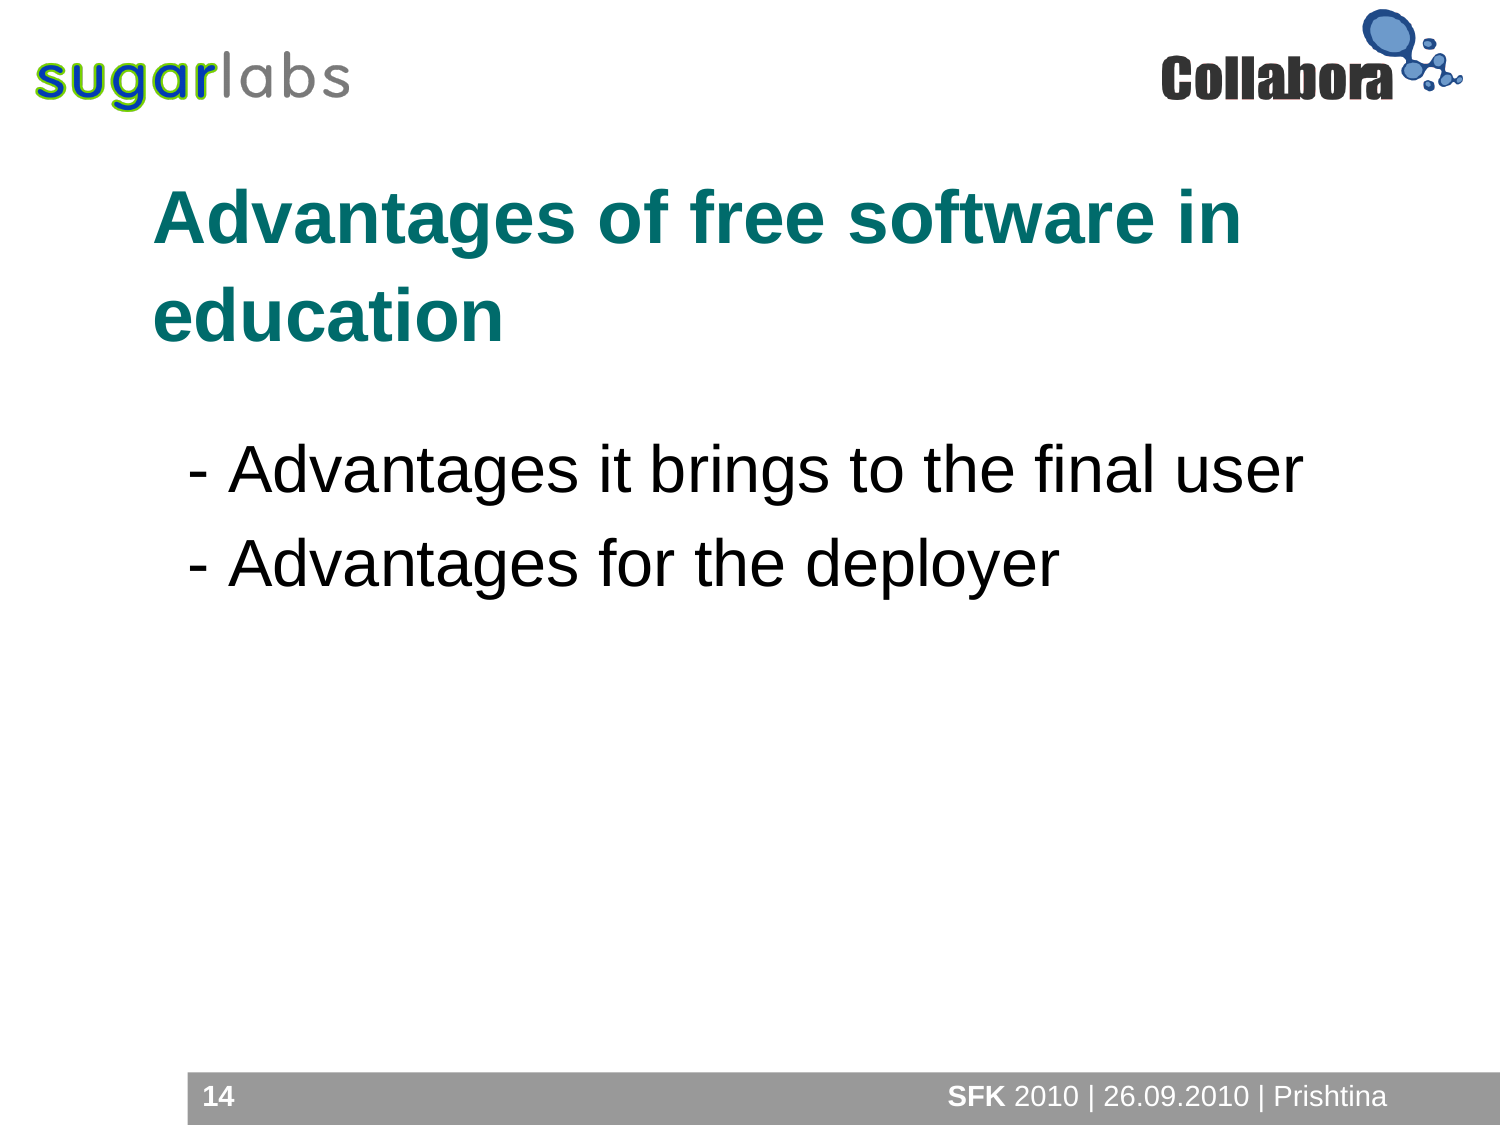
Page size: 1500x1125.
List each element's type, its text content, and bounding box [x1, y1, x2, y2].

picture [35, 51, 349, 112]
list - Advantages it brings to the final user - Advantages for the deployer [187, 337, 1425, 1042]
picture [1162, 9, 1463, 100]
title Advantages of free software in education [152, 135, 1464, 384]
